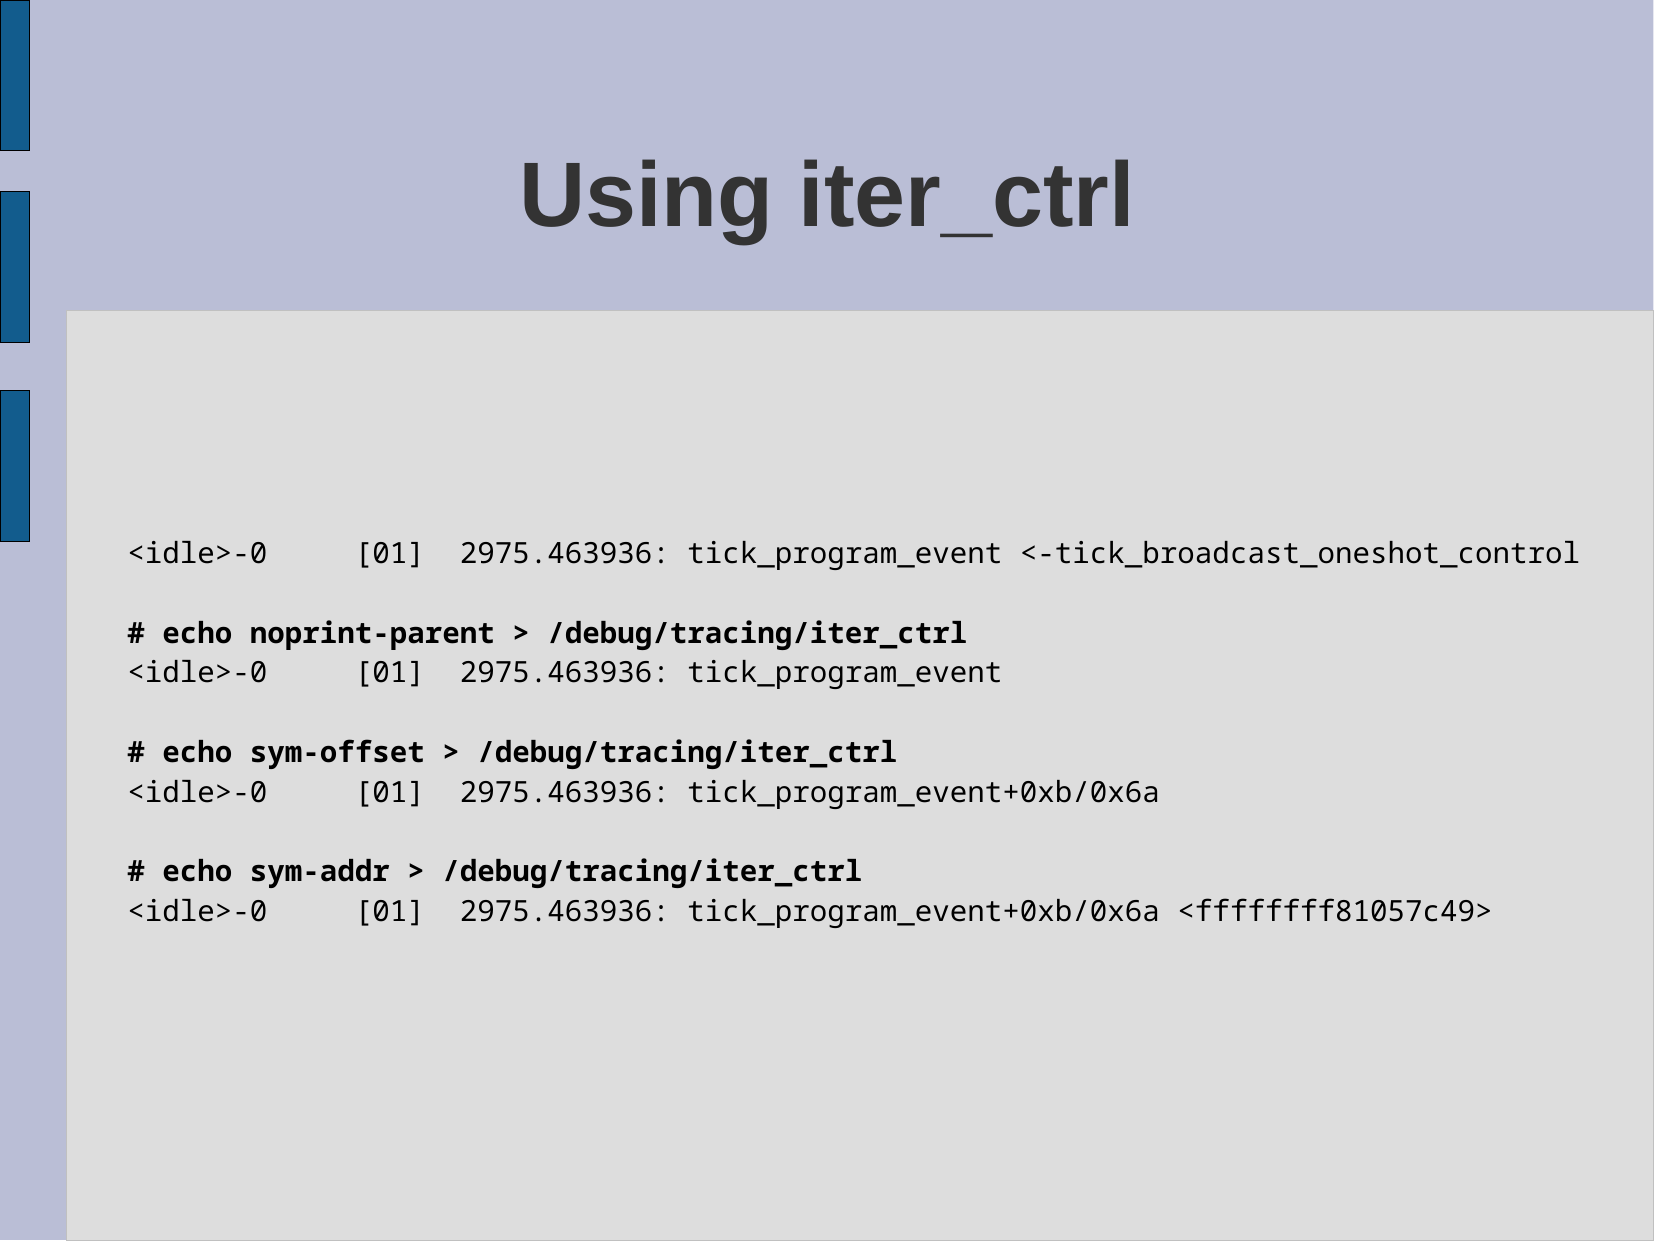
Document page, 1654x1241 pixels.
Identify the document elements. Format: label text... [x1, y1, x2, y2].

text_box <idle>-0 [01] 2975.463936: tick_program_event <-tick_broadcast_oneshot_control # echo noprint-parent > /debug/tracing/iter_ctrl <idle>-0 [01] 2975.463936: tick_program_event # echo sym-offset > /debug/tracing/iter_ctrl <idle>-0 [01] 2975.463936: tick_program_event+0xb/0x6a # echo sym-addr > /debug/tracing/iter_ctrl <idle>-0 [01] 2975.463936: tick_program_event+0xb/0x6a <ffffffff81057c49> [112, 525, 1595, 1002]
title Using iter_ctrl [121, 91, 1534, 299]
